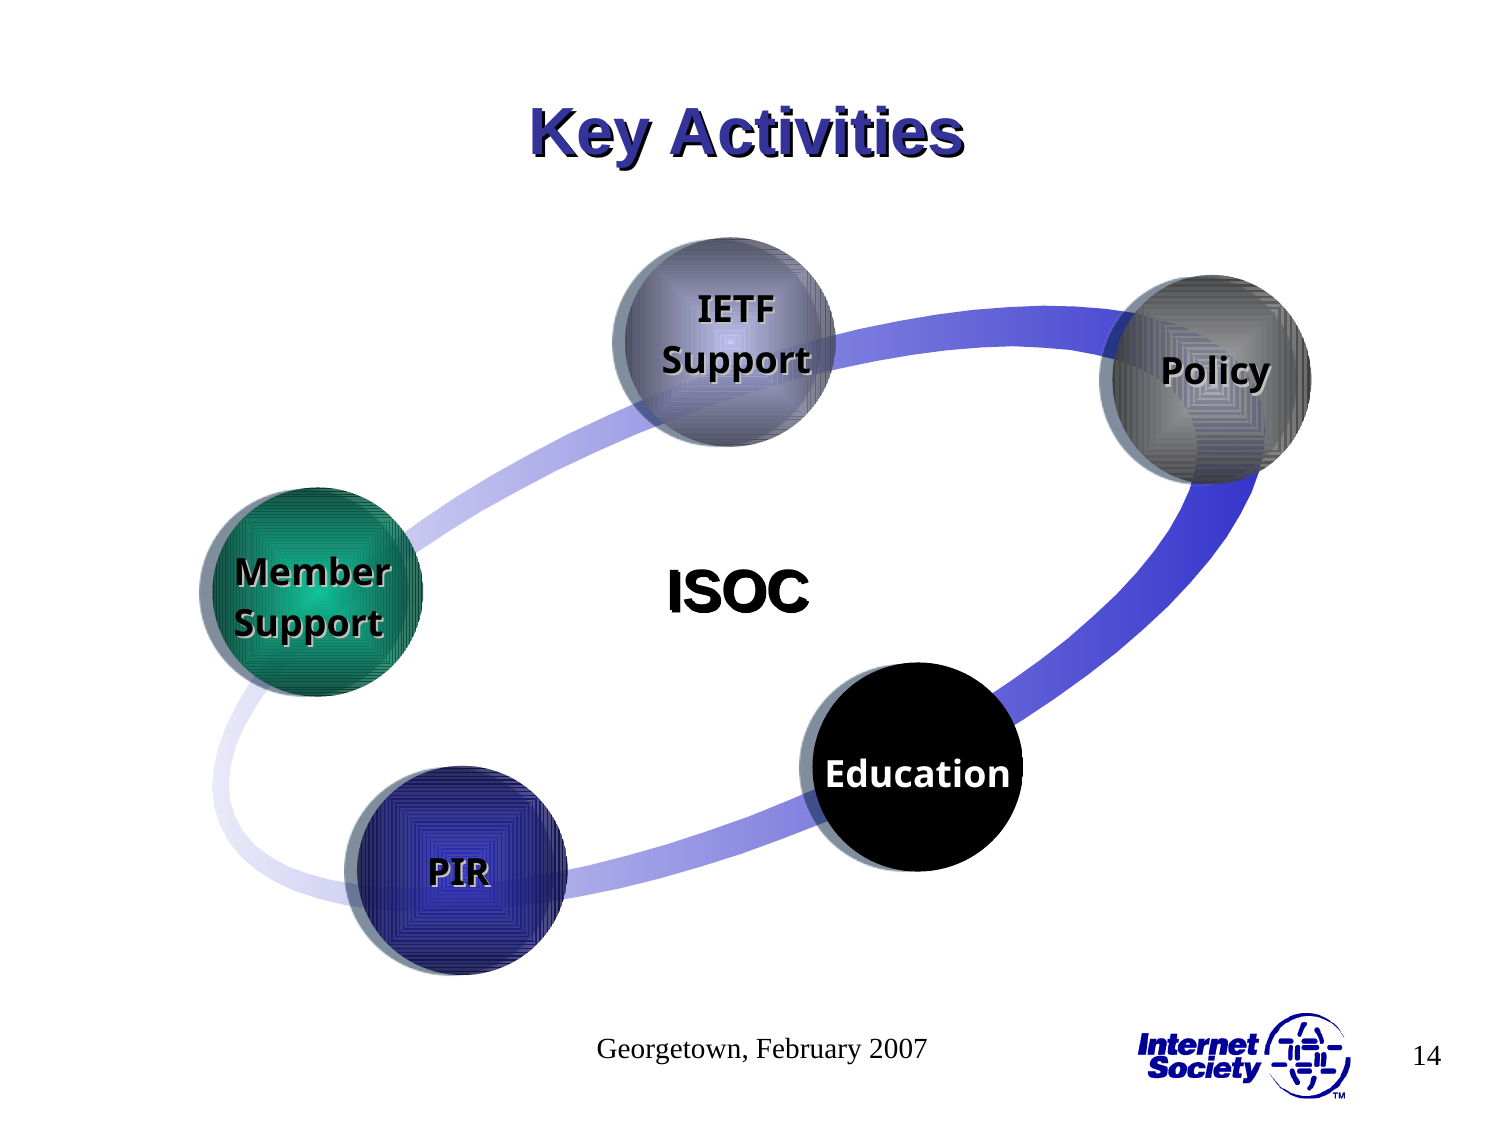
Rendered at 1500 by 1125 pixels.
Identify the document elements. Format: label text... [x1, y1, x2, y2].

text_box [650, 237, 811, 274]
text_box Member Support [218, 537, 406, 655]
title Key Activities [99, 37, 1375, 225]
picture [1137, 1012, 1351, 1099]
text_box Policy [1145, 337, 1286, 404]
text_box [816, 274, 1312, 739]
text_box [265, 496, 370, 501]
text_box Education [809, 739, 1027, 807]
text_box [212, 674, 1016, 976]
text_box PIR [412, 837, 505, 904]
text_box [405, 279, 823, 553]
text_box ISOC [524, 549, 951, 631]
text_box IETF Support [646, 274, 827, 393]
